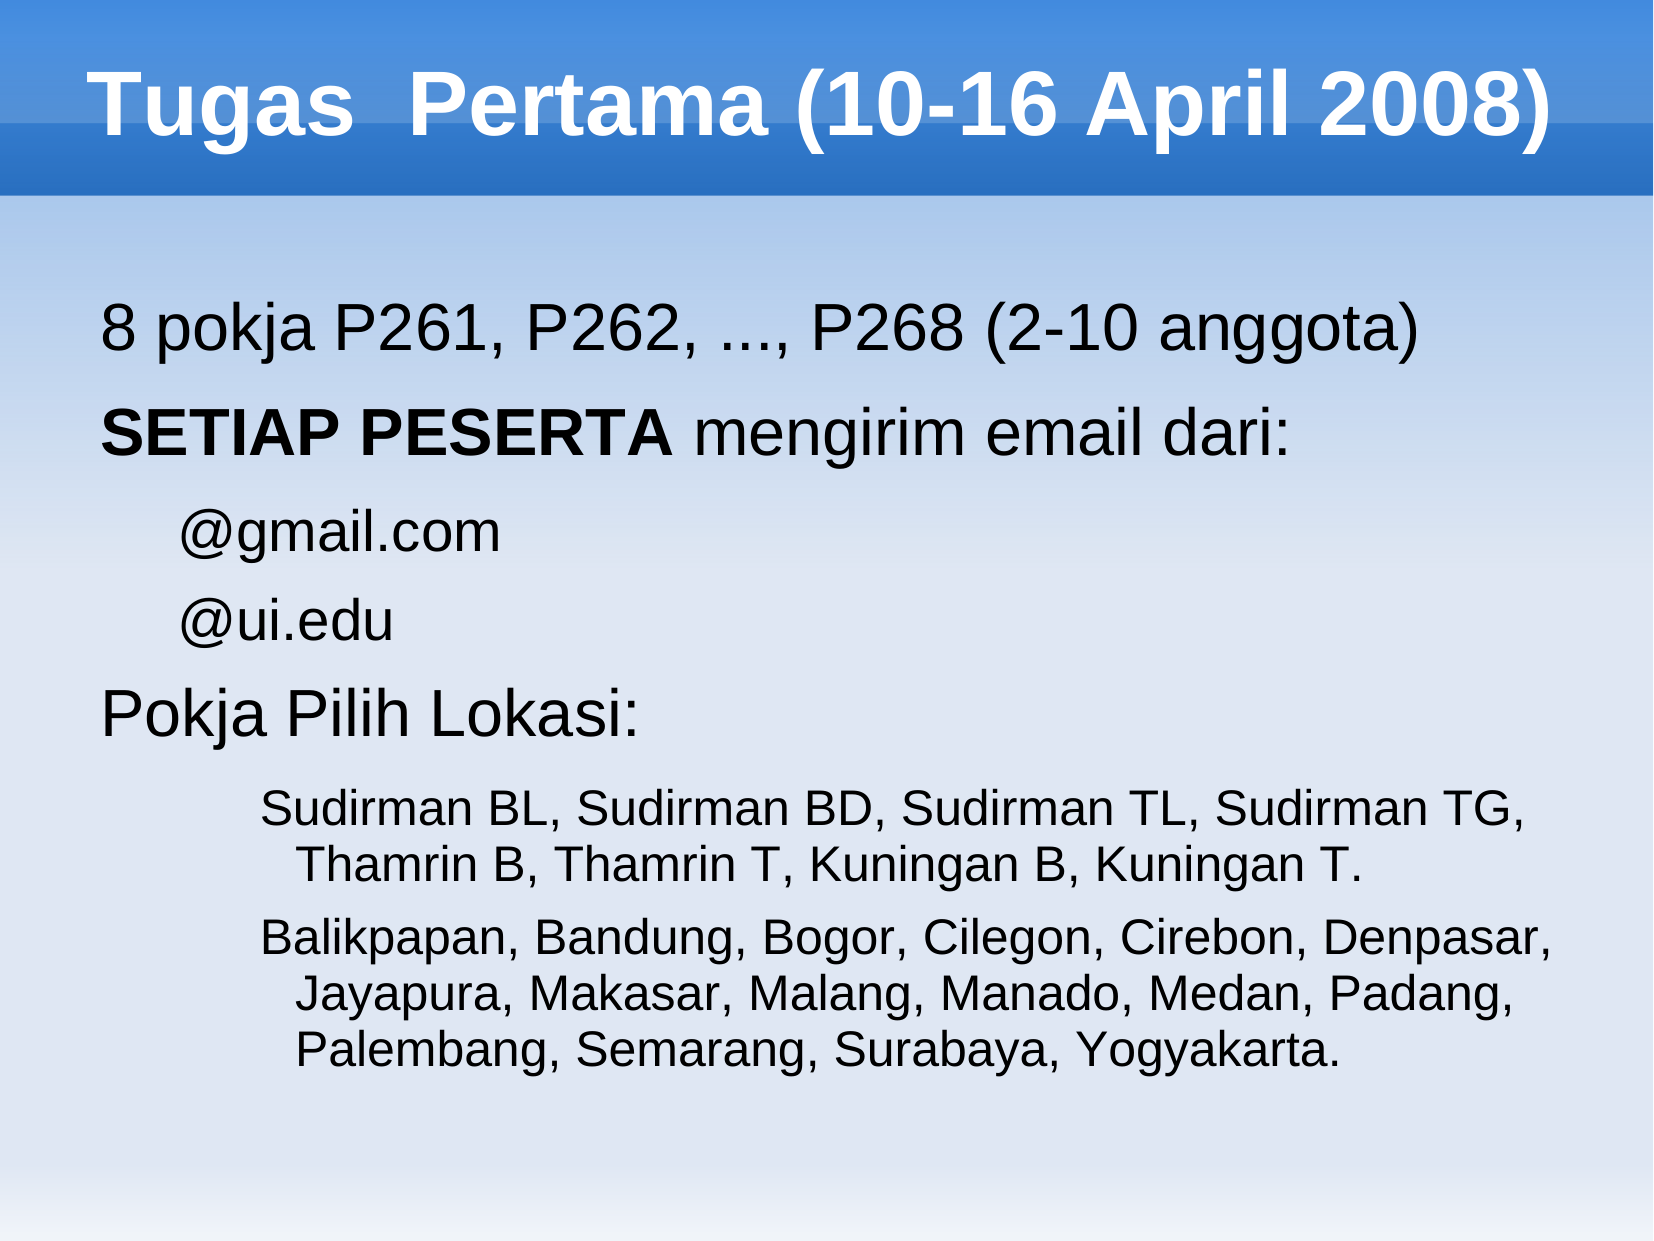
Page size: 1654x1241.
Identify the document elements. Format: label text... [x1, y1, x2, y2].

list 8 pokja P261, P262, ..., P268 (2-10 anggota) SETIAP PESERTA mengirim email dari: @gmail.com @ui.edu Pokja Pilih Lokasi: Sudirman BL, Sudirman BD, Sudirman TL, Sudirman TG, Thamrin B, Thamrin T, Kuningan B, Kuningan T. Balikpapan, Bandung, Bogor, Cilegon, Cirebon, Denpasar, Jayapura, Makasar, Malang, Manado, Medan, Padang, Palembang, Semarang, Surabaya, Yogyakarta. [82, 290, 1571, 1095]
picture [0, 0, 1654, 1241]
title Tugas Pertama (10-16 April 2008) [76, 7, 1565, 200]
